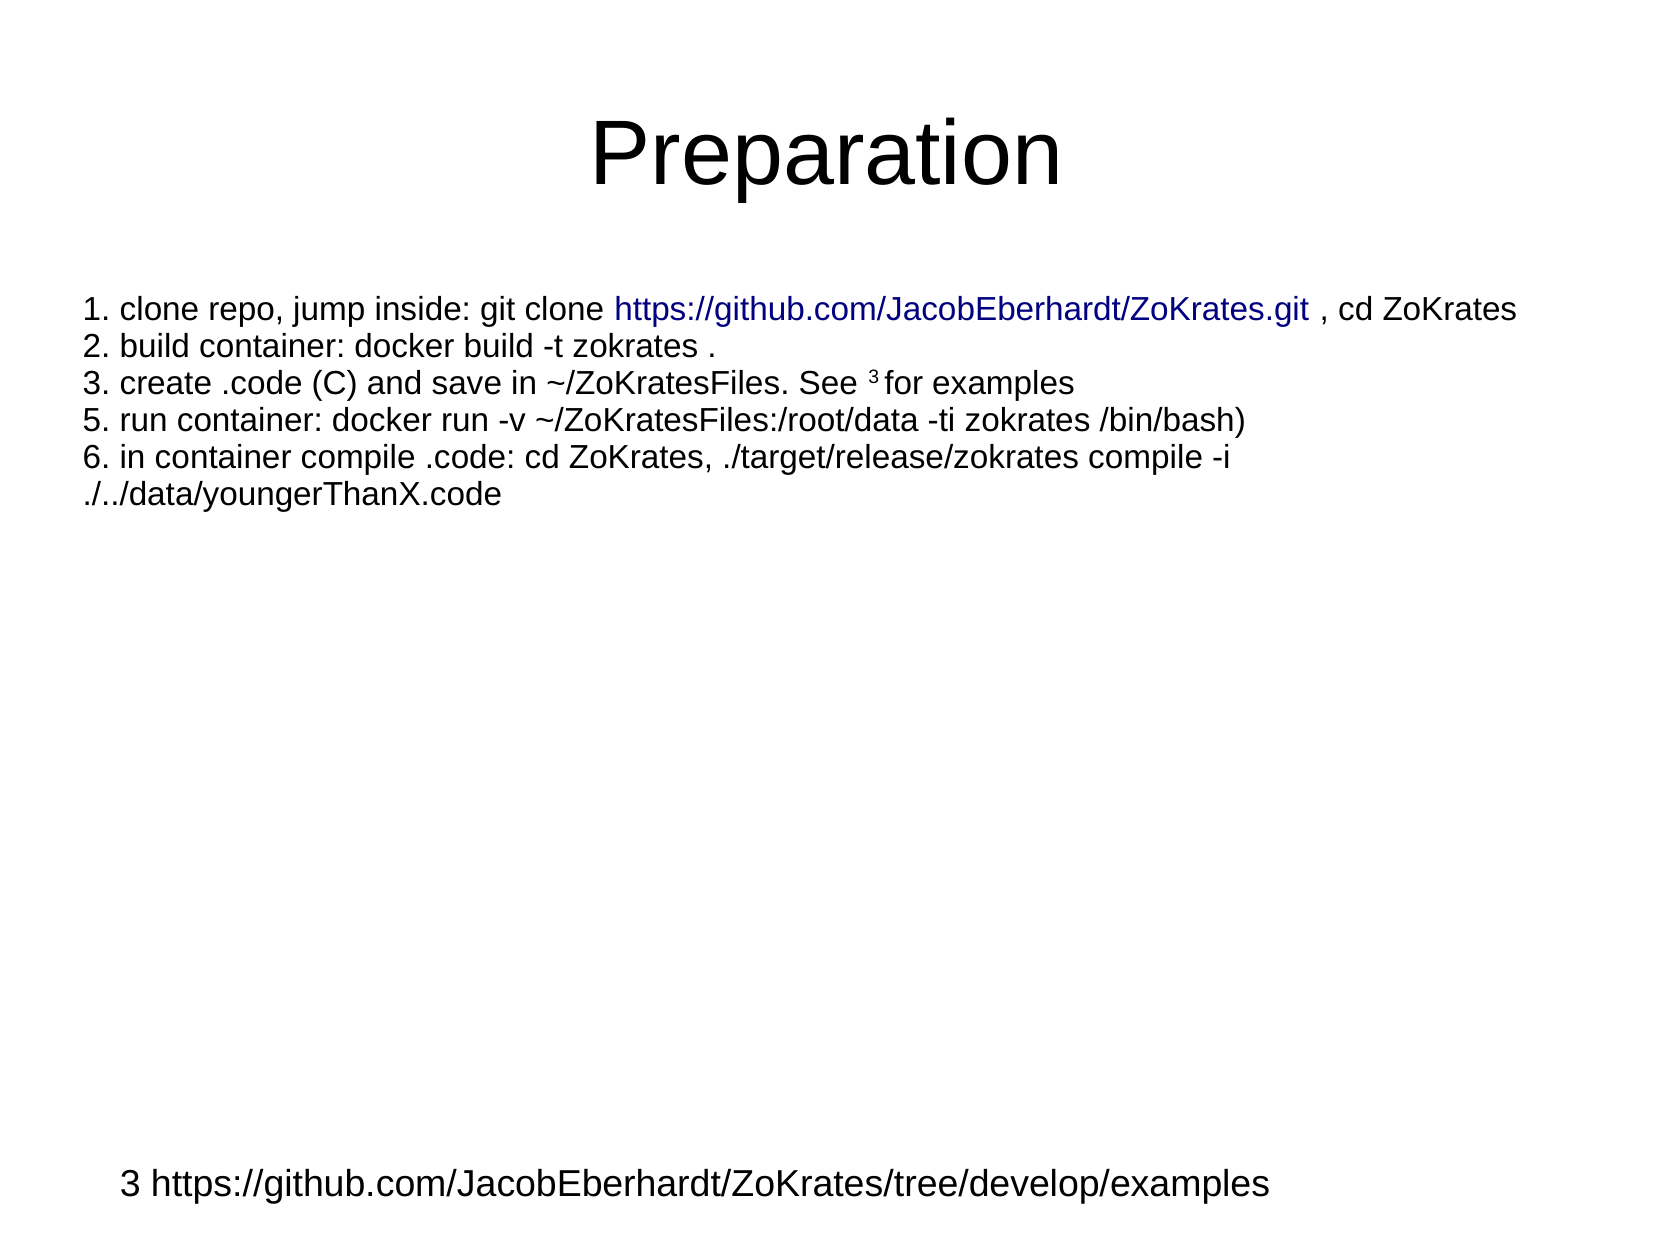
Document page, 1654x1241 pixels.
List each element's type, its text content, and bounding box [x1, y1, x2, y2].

text_box 3 https://github.com/JacobEberhardt/ZoKrates/tree/develop/examples [105, 1155, 1286, 1212]
subtitle 1. clone repo, jump inside: git clone https://github.com/JacobEberhardt/ZoKrates.git , cd ZoKrates 2. build container: docker build -t zokrates . 3. create .code (C) and save in ~/ZoKratesFiles. See 3 for examples 5. run container: docker run -v ~/ZoKratesFiles:/root/data -ti zokrates /bin/bash) 6. in container compile .code: cd ZoKrates, ./target/release/zokrates compile -i ./../data/youngerThanX.code [82, 290, 1571, 1010]
title Preparation [82, 49, 1571, 257]
